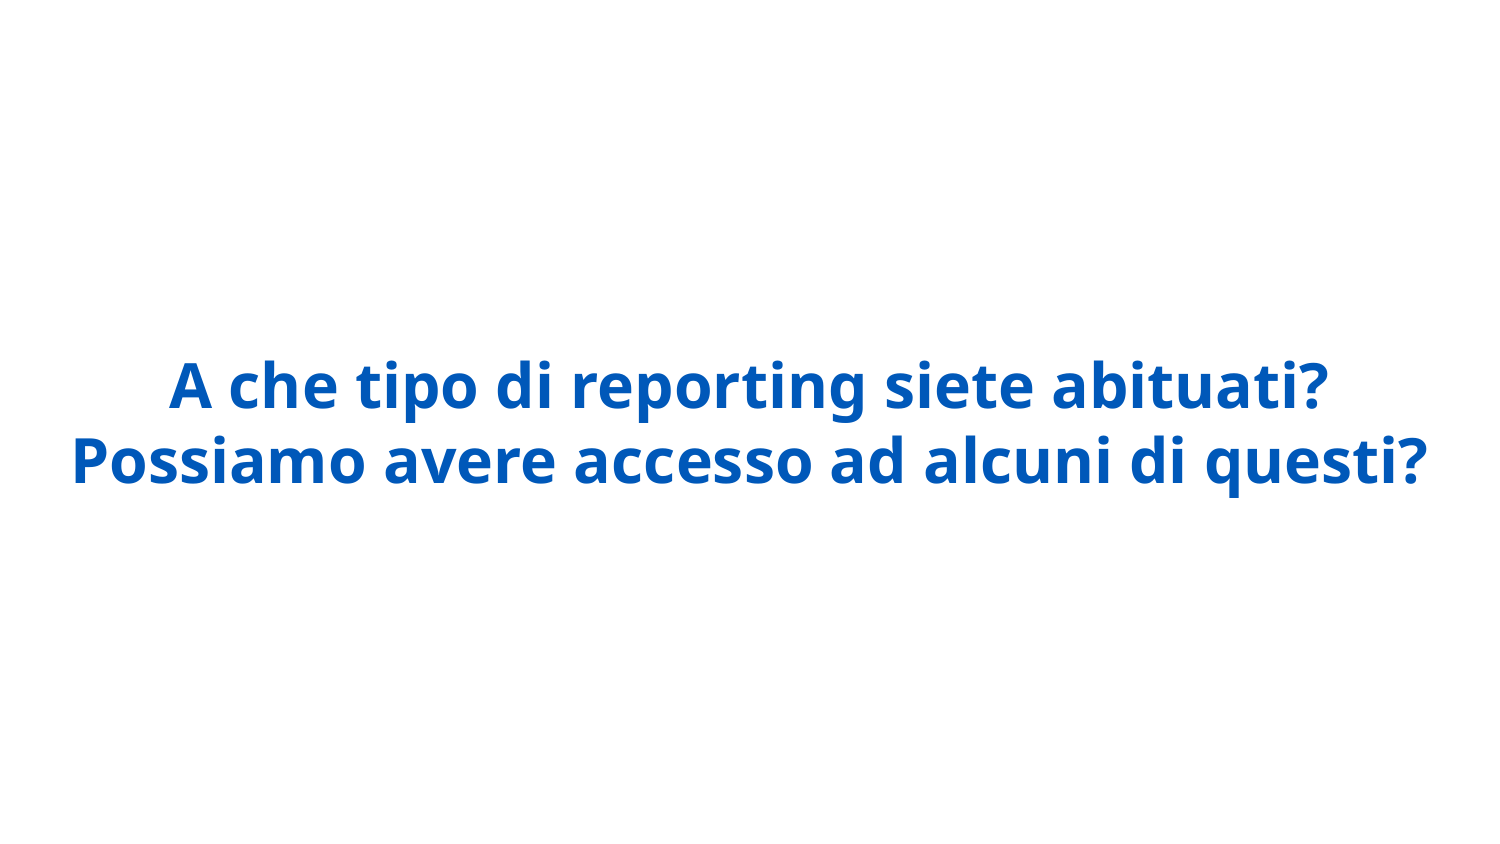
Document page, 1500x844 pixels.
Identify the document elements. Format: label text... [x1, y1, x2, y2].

title A che tipo di reporting siete abituati? Possiamo avere accesso ad alcuni di questi? [51, 51, 1449, 792]
